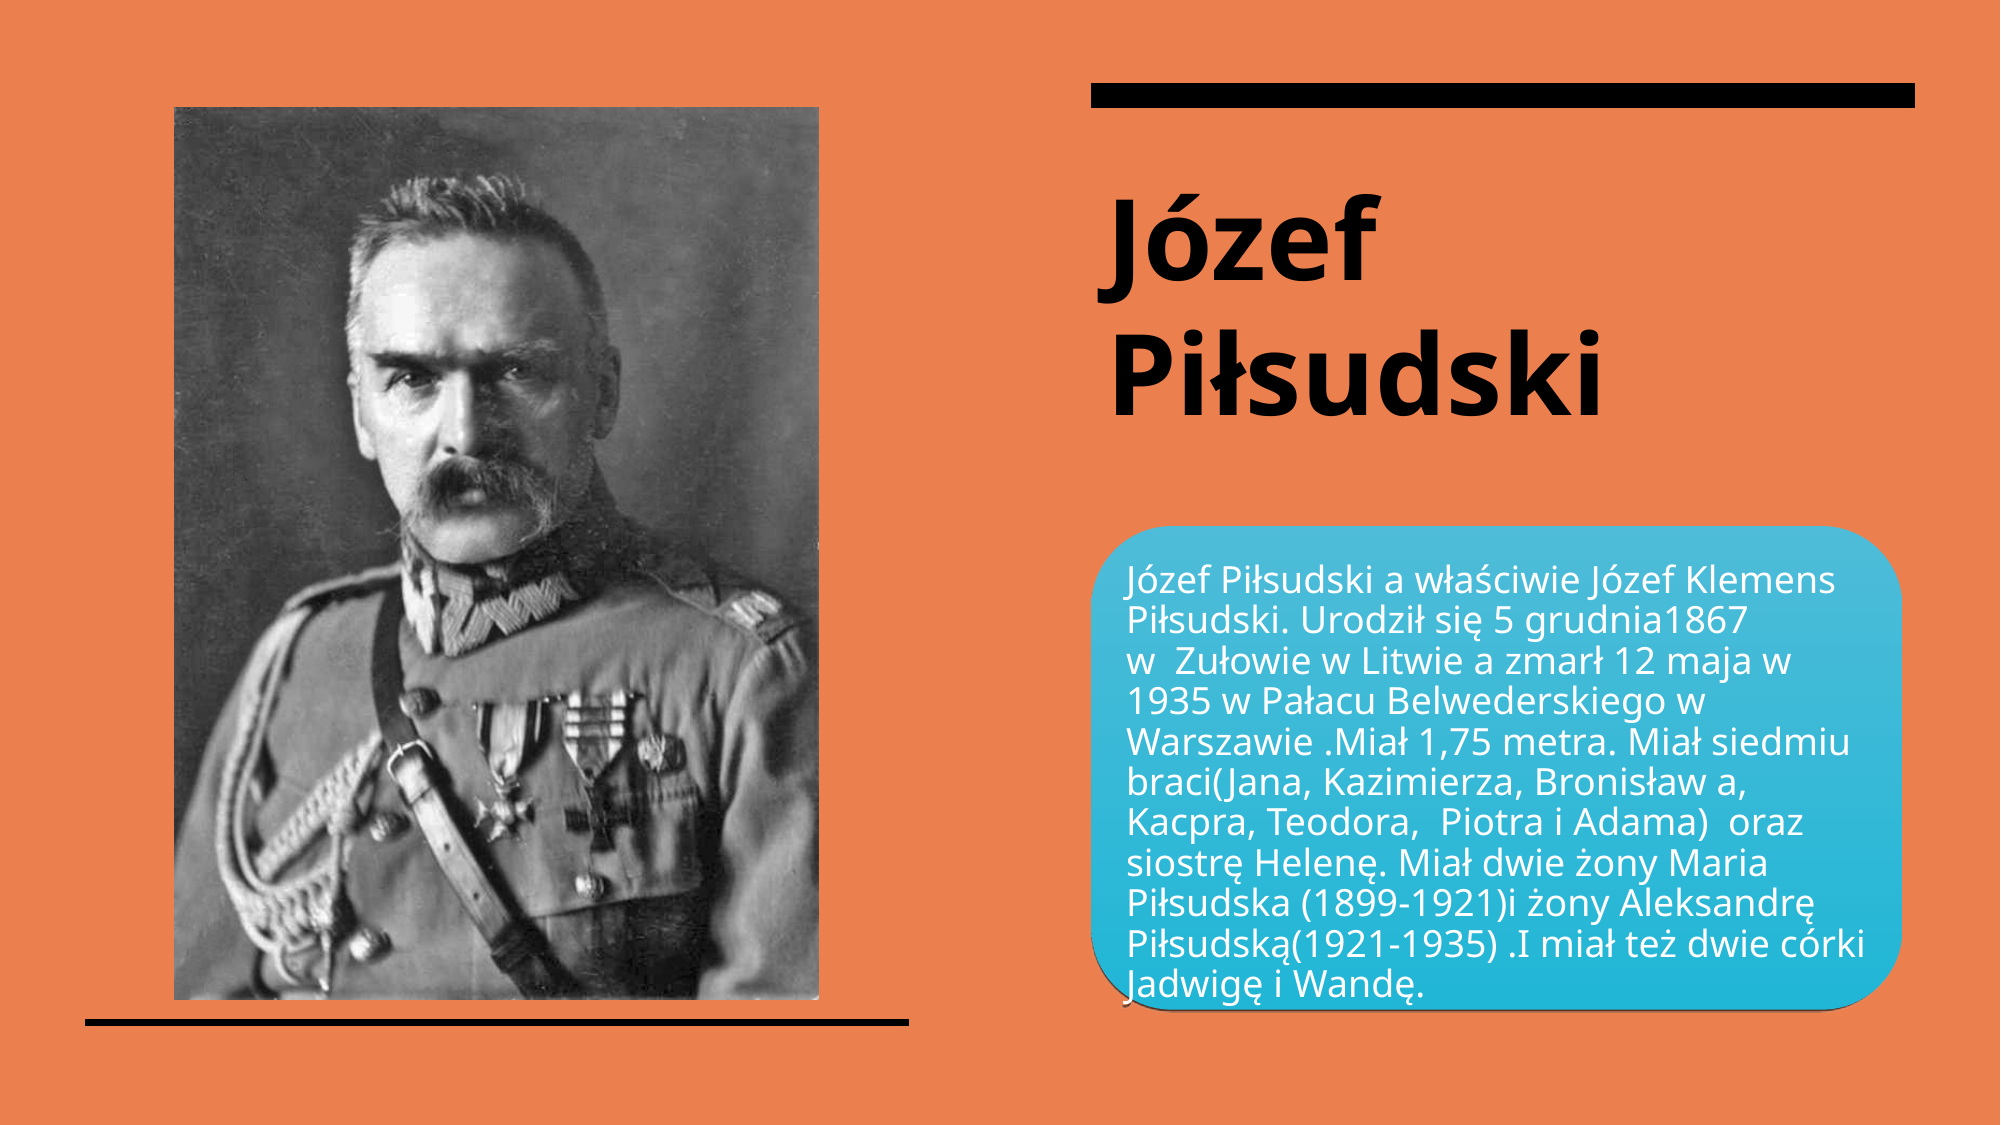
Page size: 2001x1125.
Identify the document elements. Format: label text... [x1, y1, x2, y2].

text_box Józef Piłsudski a właściwie Józef Klemens Piłsudski. Urodził się 5 grudnia1867 w Zułowie w Litwie a zmarł 12 maja w 1935 w Pałacu Belwederskiego w Warszawie .Miał 1,75 metra. Miał siedmiu braci(Jana, Kazimierza, Bronisław a, Kacpra, Teodora, Piotra i Adama) oraz siostrę Helenę. Miał dwie żony Maria Piłsudska (1899-1921)i żony Aleksandrę Piłsudską(1921-1935) .I miał też dwie córki Jadwigę i Wandę. [1091, 526, 1903, 1010]
picture [174, 107, 819, 1000]
title Józef Piłsudski [1091, 160, 1916, 478]
text_box [0, 0, 2000, 1125]
